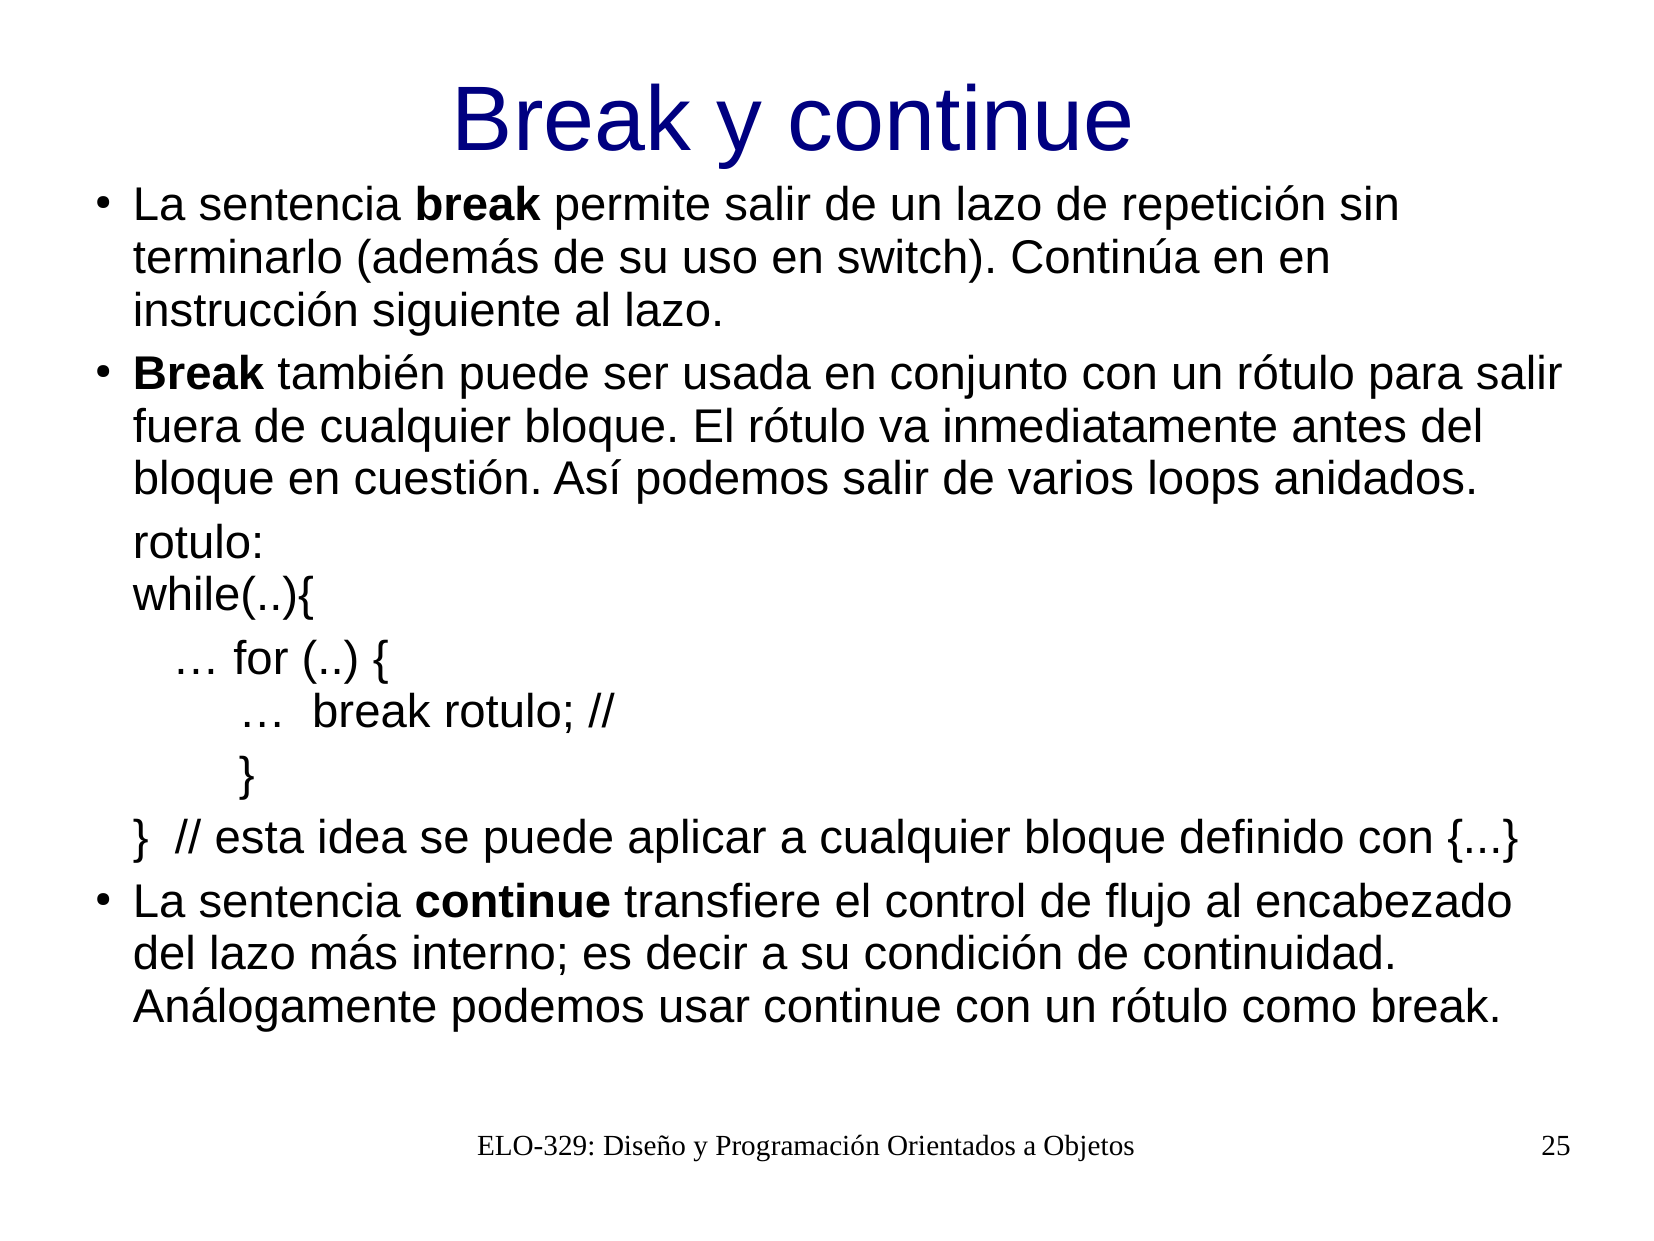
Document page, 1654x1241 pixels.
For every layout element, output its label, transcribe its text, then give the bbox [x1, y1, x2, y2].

title Break y continue [82, 56, 1571, 177]
list La sentencia break permite salir de un lazo de repetición sin terminarlo (además de su uso en switch). Continúa en en instrucción siguiente al lazo. Break también puede ser usada en conjunto con un rótulo para salir fuera de cualquier bloque. El rótulo va inmediatamente antes del bloque en cuestión. Así podemos salir de varios loops anidados. rotulo: while(..){ … for (..) { … break rotulo; // } } // esta idea se puede aplicar a cualquier bloque definido con {...} La sentencia continue transfiere el control de flujo al encabezado del lazo más interno; es decir a su condición de continuidad. Análogamente podemos usar continue con un rótulo como break. [82, 177, 1571, 1078]
